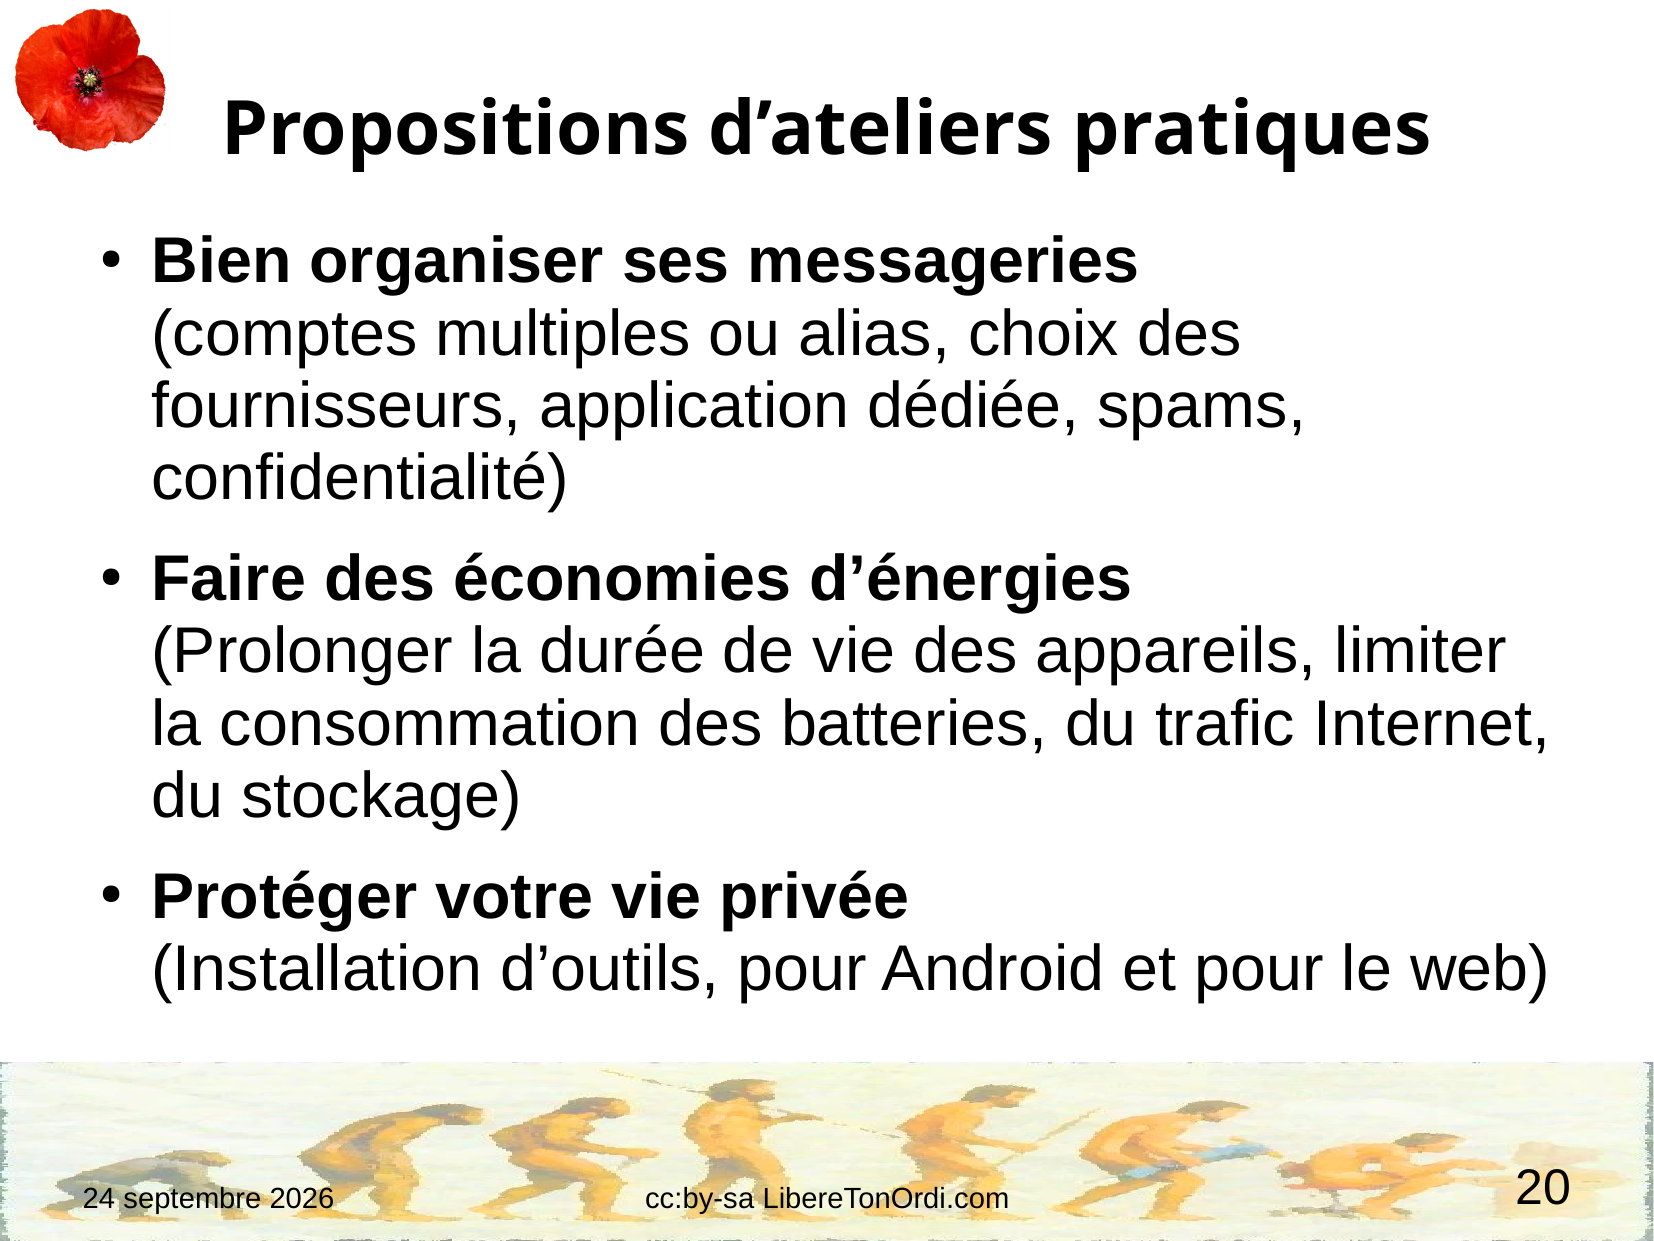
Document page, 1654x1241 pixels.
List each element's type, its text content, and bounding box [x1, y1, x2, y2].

title Propositions d’ateliers pratiques [82, 49, 1571, 201]
list Bien organiser ses messageries (comptes multiples ou alias, choix des fournisseurs, application dédiée, spams, confidentialité) Faire des économies d’énergies (Prolonger la durée de vie des appareils, limiter la consommation des batteries, du trafic Internet, du stockage) Protéger votre vie privée (Installation d’outils, pour Android et pour le web) [82, 224, 1571, 1063]
picture [0, 1062, 1654, 1241]
picture [11, 5, 169, 154]
